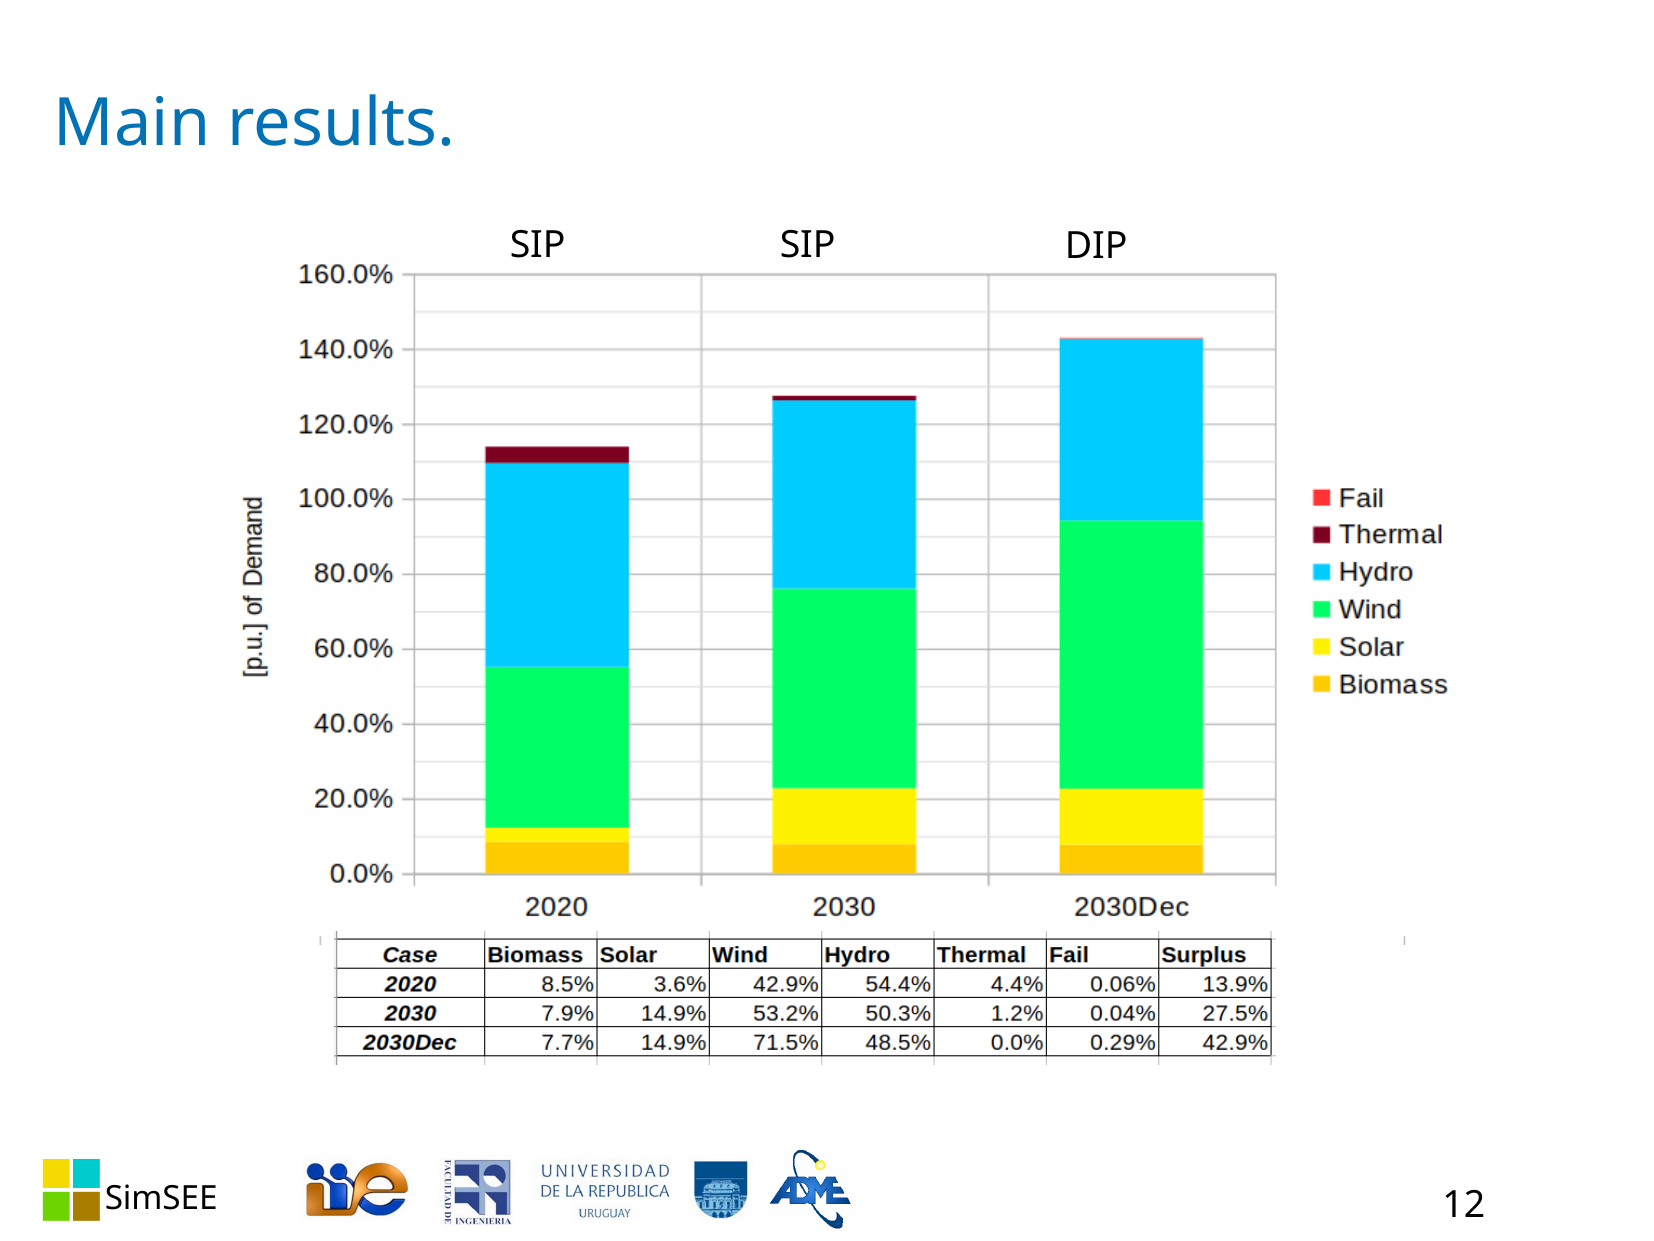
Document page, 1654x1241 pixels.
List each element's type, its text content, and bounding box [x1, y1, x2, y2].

text_box SIP [495, 210, 646, 269]
picture [296, 1154, 753, 1229]
title Main results. [47, 58, 1460, 166]
picture [41, 1157, 102, 1223]
picture [210, 256, 1456, 1066]
text_box DIP [1050, 211, 1201, 271]
picture [770, 1150, 853, 1230]
text_box SIP [765, 210, 916, 269]
